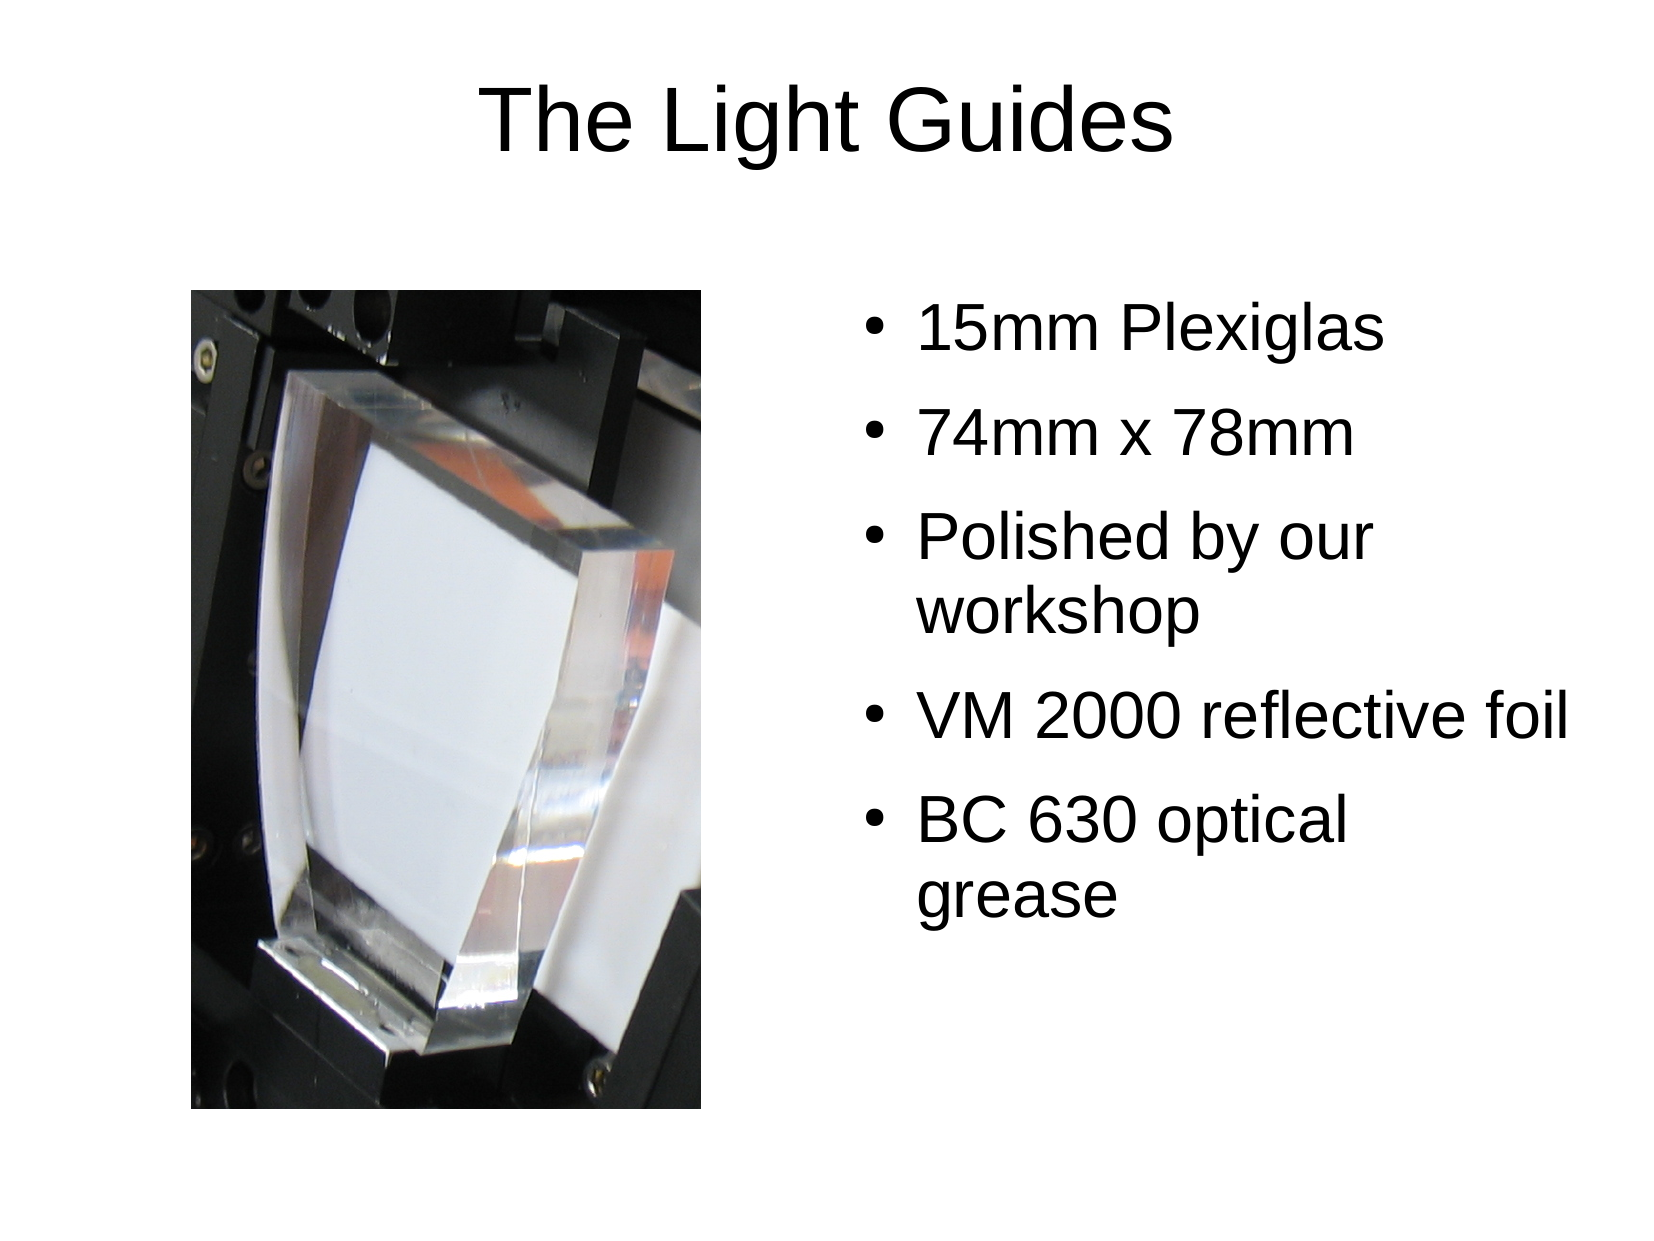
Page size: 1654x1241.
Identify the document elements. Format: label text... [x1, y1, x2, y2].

picture [191, 290, 701, 1109]
list 15mm Plexiglas 74mm x 78mm Polished by our workshop VM 2000 reflective foil BC 630 optical grease [845, 290, 1572, 1109]
title The Light Guides [82, 49, 1571, 189]
